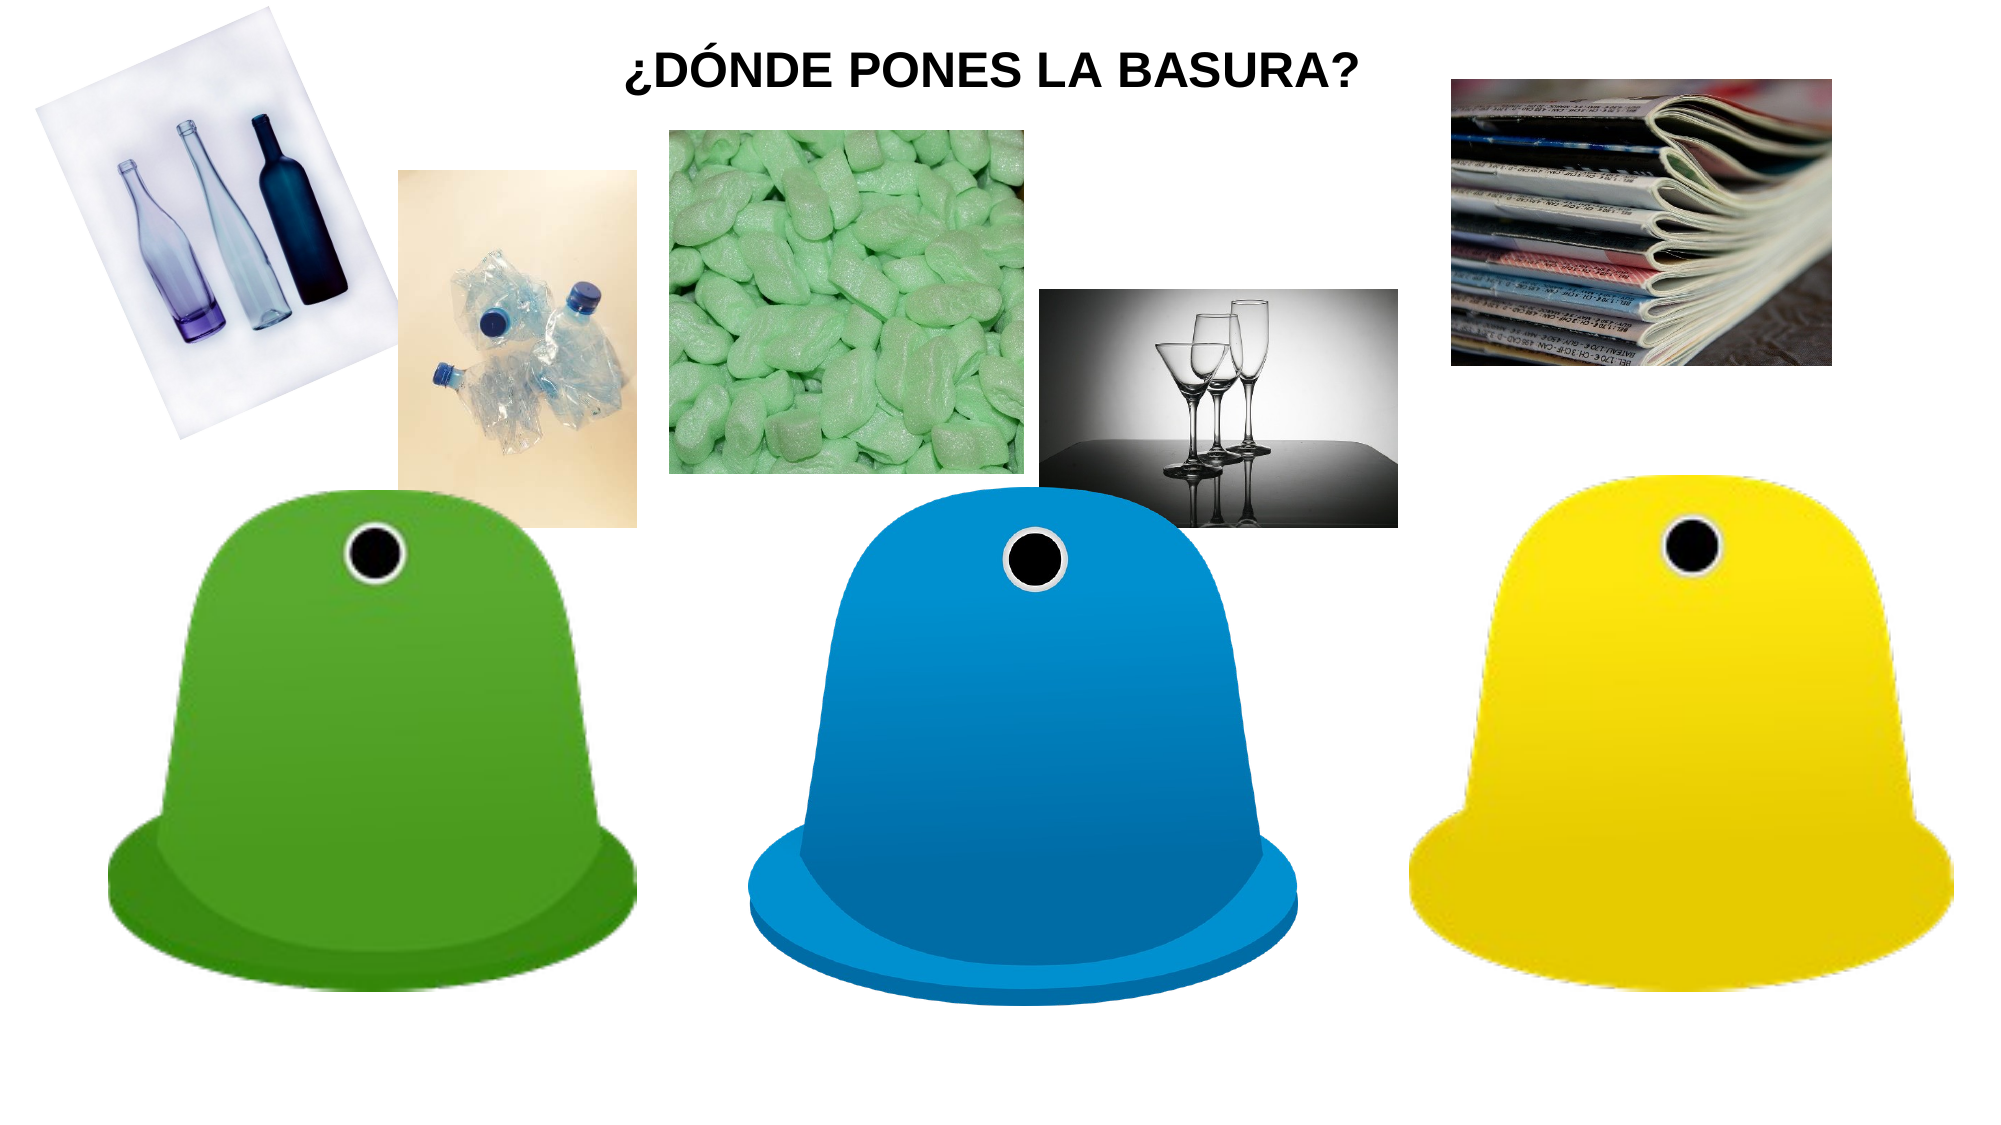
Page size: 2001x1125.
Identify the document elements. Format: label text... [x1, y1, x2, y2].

picture [1003, 527, 1068, 592]
picture [946, 987, 955, 993]
picture [865, 975, 873, 980]
text_box ¿DÓNDE PONES LA BASURA? [422, 29, 1562, 106]
picture [1060, 915, 1298, 1006]
picture [1451, 79, 1832, 366]
picture [1409, 475, 1954, 992]
picture [748, 894, 979, 1006]
picture [748, 487, 1003, 878]
picture [669, 130, 1024, 474]
picture [34, 5, 637, 992]
picture [1039, 289, 1398, 883]
